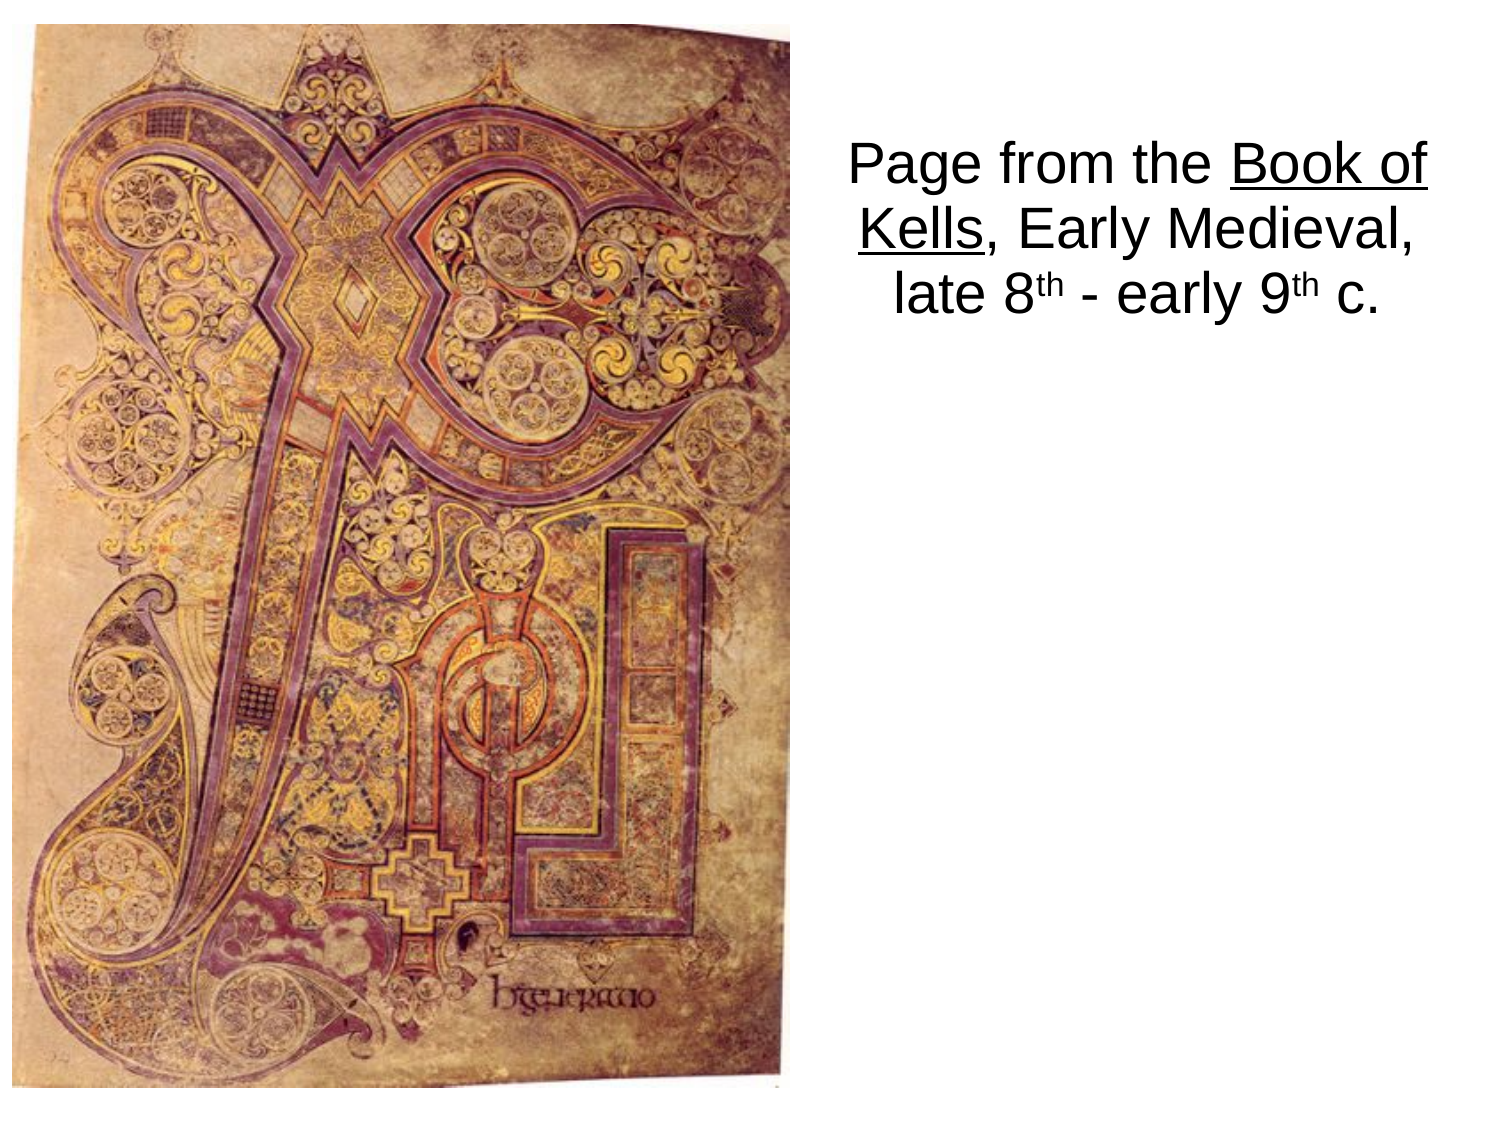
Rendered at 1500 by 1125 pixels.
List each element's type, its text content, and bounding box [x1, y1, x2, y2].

title Page from the Book of Kells, Early Medieval, late 8th - early 9th c. [800, 45, 1476, 413]
picture [12, 24, 790, 1088]
